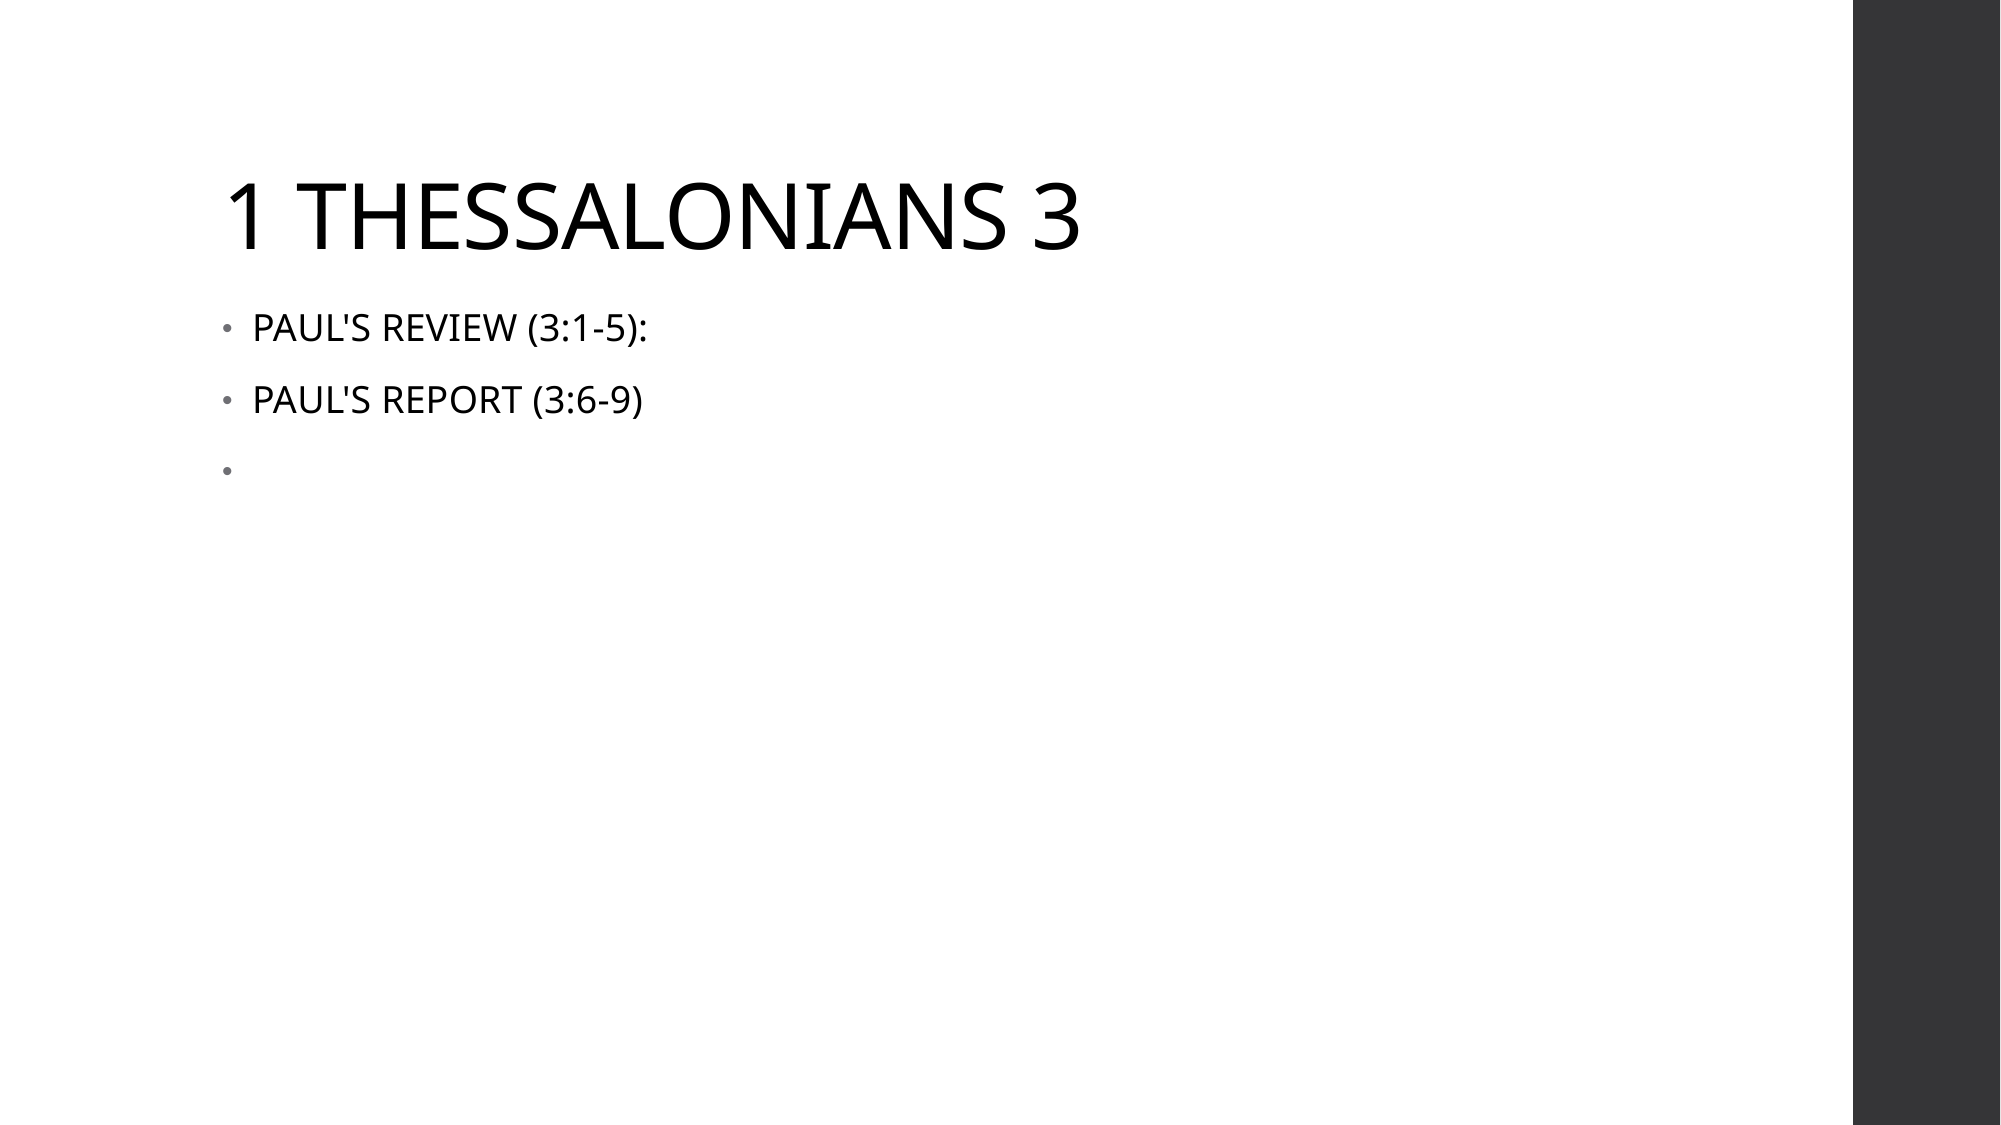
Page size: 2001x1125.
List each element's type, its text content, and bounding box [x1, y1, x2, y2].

title 1 THESSALONIANS 3 [206, 60, 1797, 278]
list PAUL'S REVIEW (3:1-5): PAUL'S REPORT (3:6-9) [206, 299, 1617, 1014]
